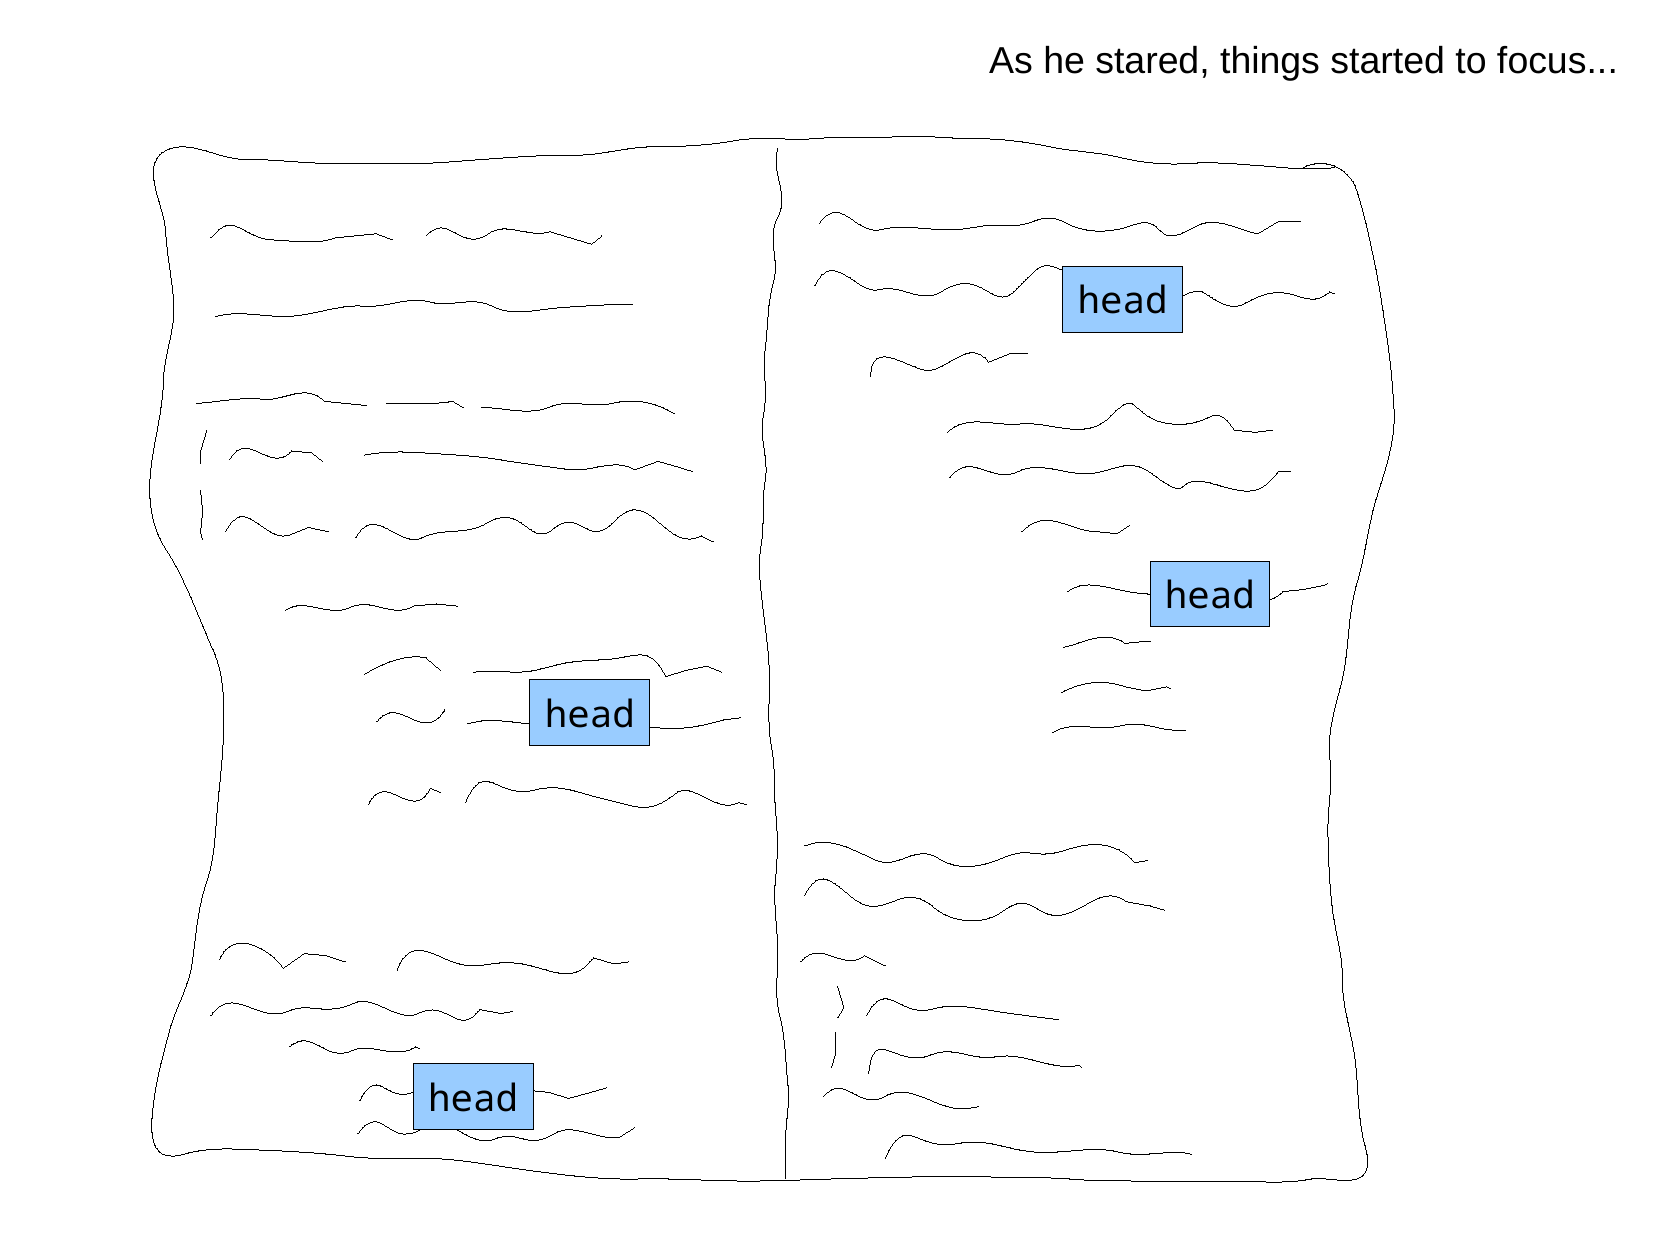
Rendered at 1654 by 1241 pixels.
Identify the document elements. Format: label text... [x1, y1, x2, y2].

text_box head [1062, 266, 1183, 325]
text_box As he stared, things started to focus... [974, 31, 1634, 94]
text_box head [529, 679, 650, 739]
text_box head [1150, 561, 1270, 620]
text_box head [413, 1063, 534, 1123]
